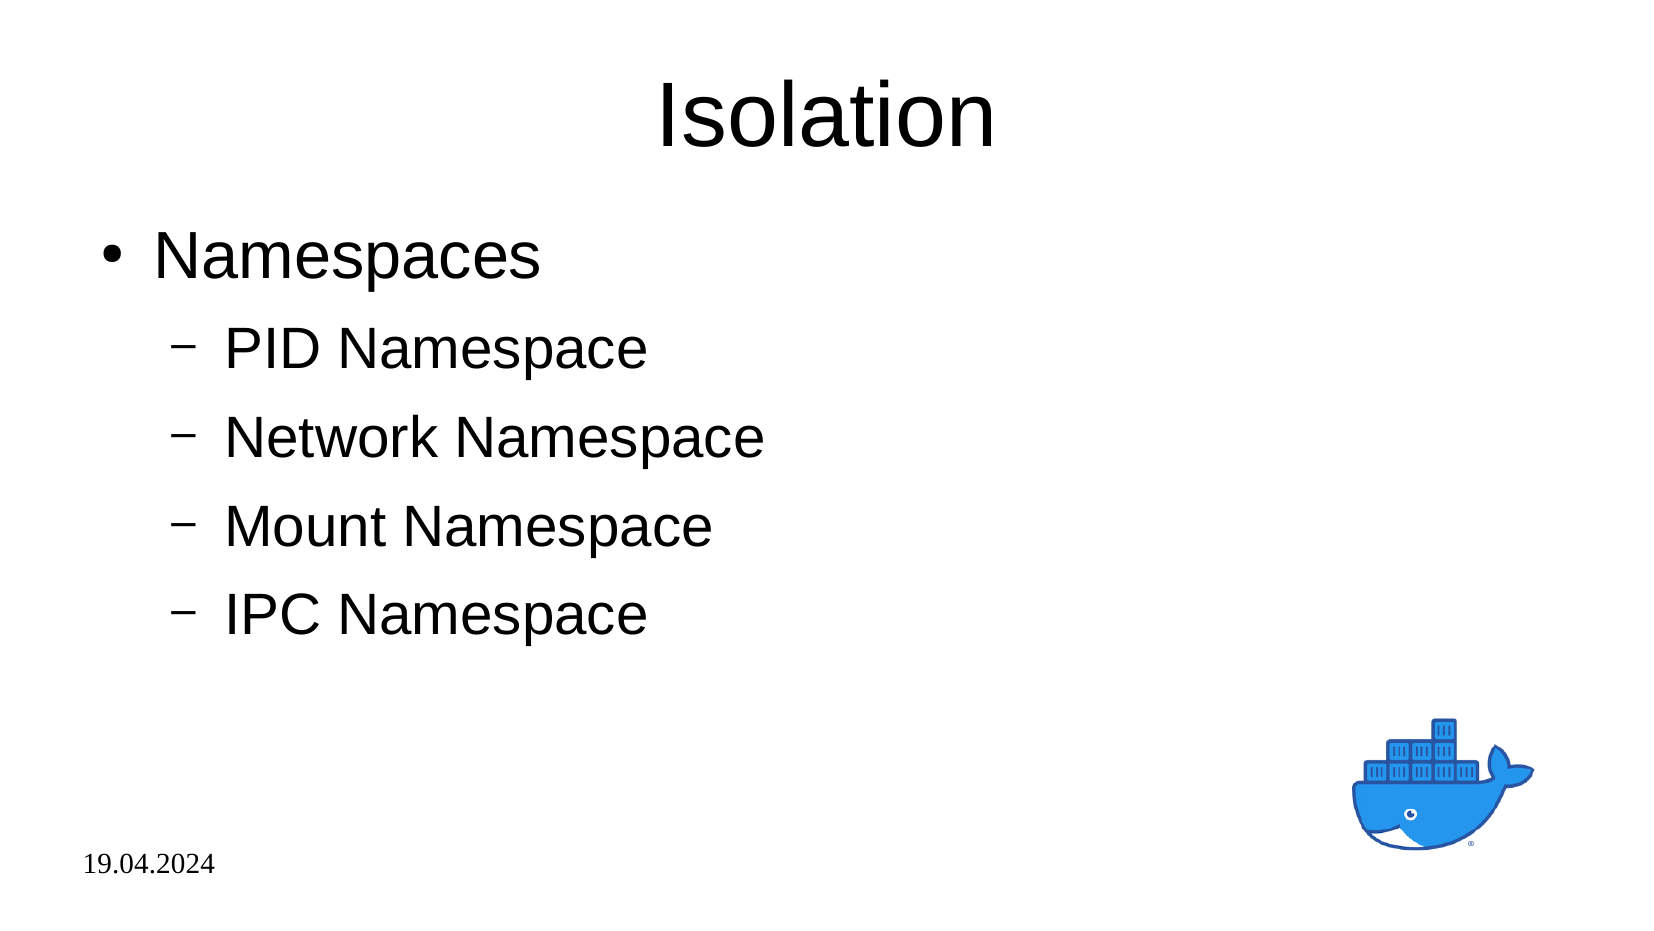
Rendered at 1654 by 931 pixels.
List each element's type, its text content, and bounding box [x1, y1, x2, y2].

title Isolation [82, 37, 1571, 193]
picture [1305, 758, 1571, 912]
list Namespaces PID Namespace Network Namespace Mount Namespace IPC Namespace [82, 217, 1571, 758]
